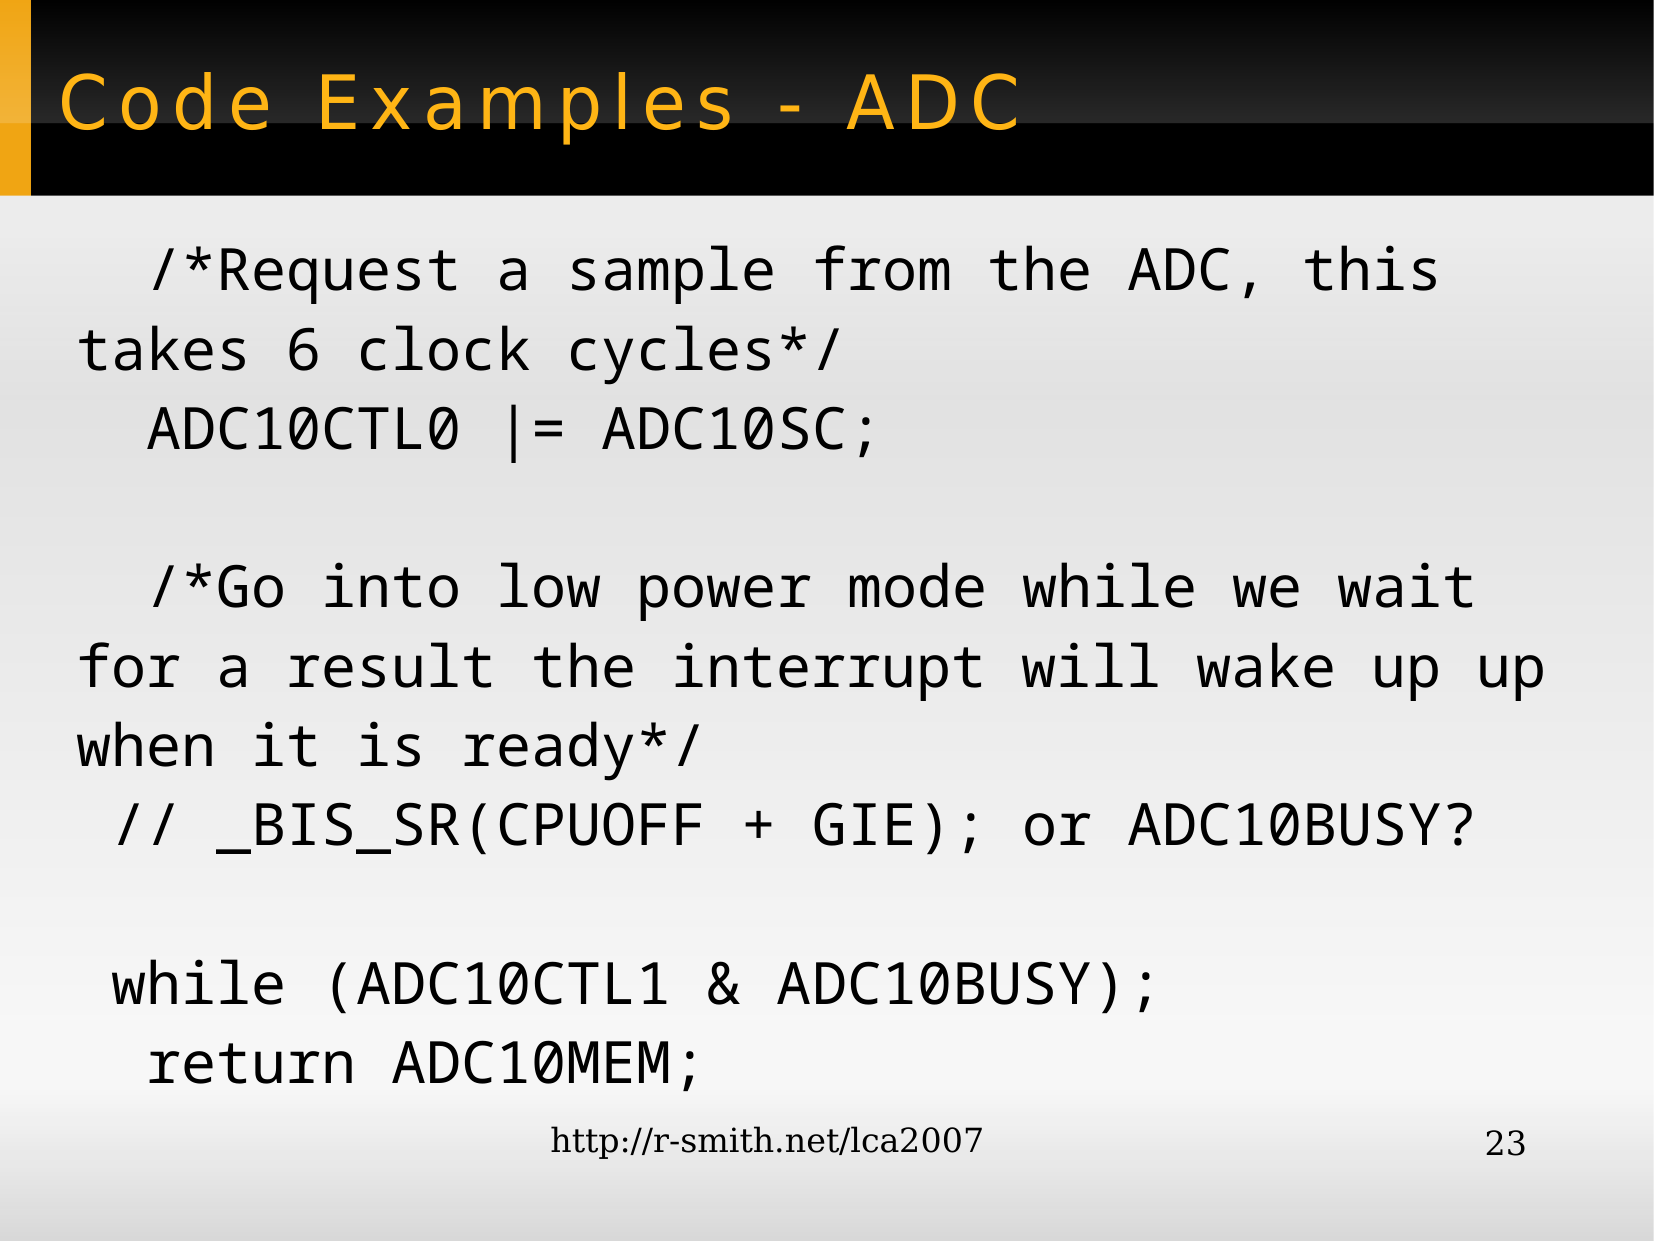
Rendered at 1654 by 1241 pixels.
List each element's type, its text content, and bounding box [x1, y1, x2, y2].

subtitle /*Request a sample from the ADC, this takes 6 clock cycles*/ ADC10CTL0 |= ADC10SC; /*Go into low power mode while we wait for a result the interrupt will wake up up when it is ready*/ // _BIS_SR(CPUOFF + GIE); or ADC10BUSY? while (ADC10CTL1 & ADC10BUSY); return ADC10MEM; [76, 255, 1565, 1074]
title Code Examples - ADC [59, 29, 1270, 178]
picture [0, 0, 1654, 1241]
